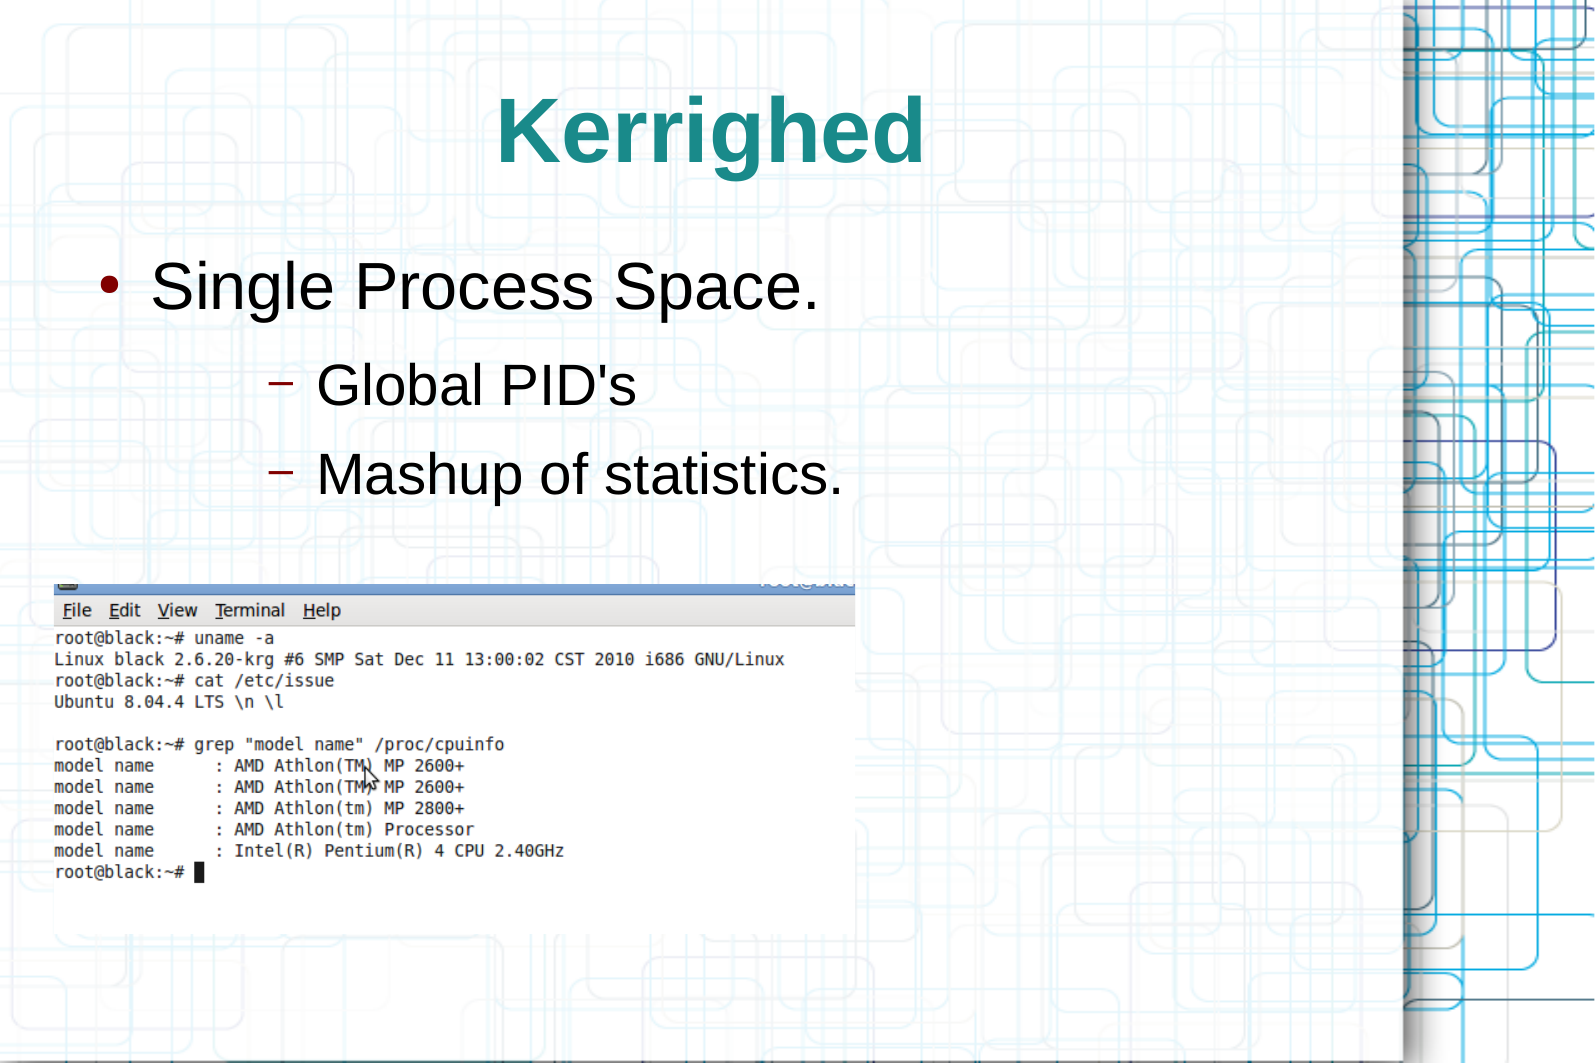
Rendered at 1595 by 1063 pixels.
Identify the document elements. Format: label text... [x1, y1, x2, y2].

title Kerrighed [56, 49, 1367, 213]
list Single Process Space. Global PID's Mashup of statistics. [79, 248, 1367, 936]
picture [0, 0, 1595, 1063]
